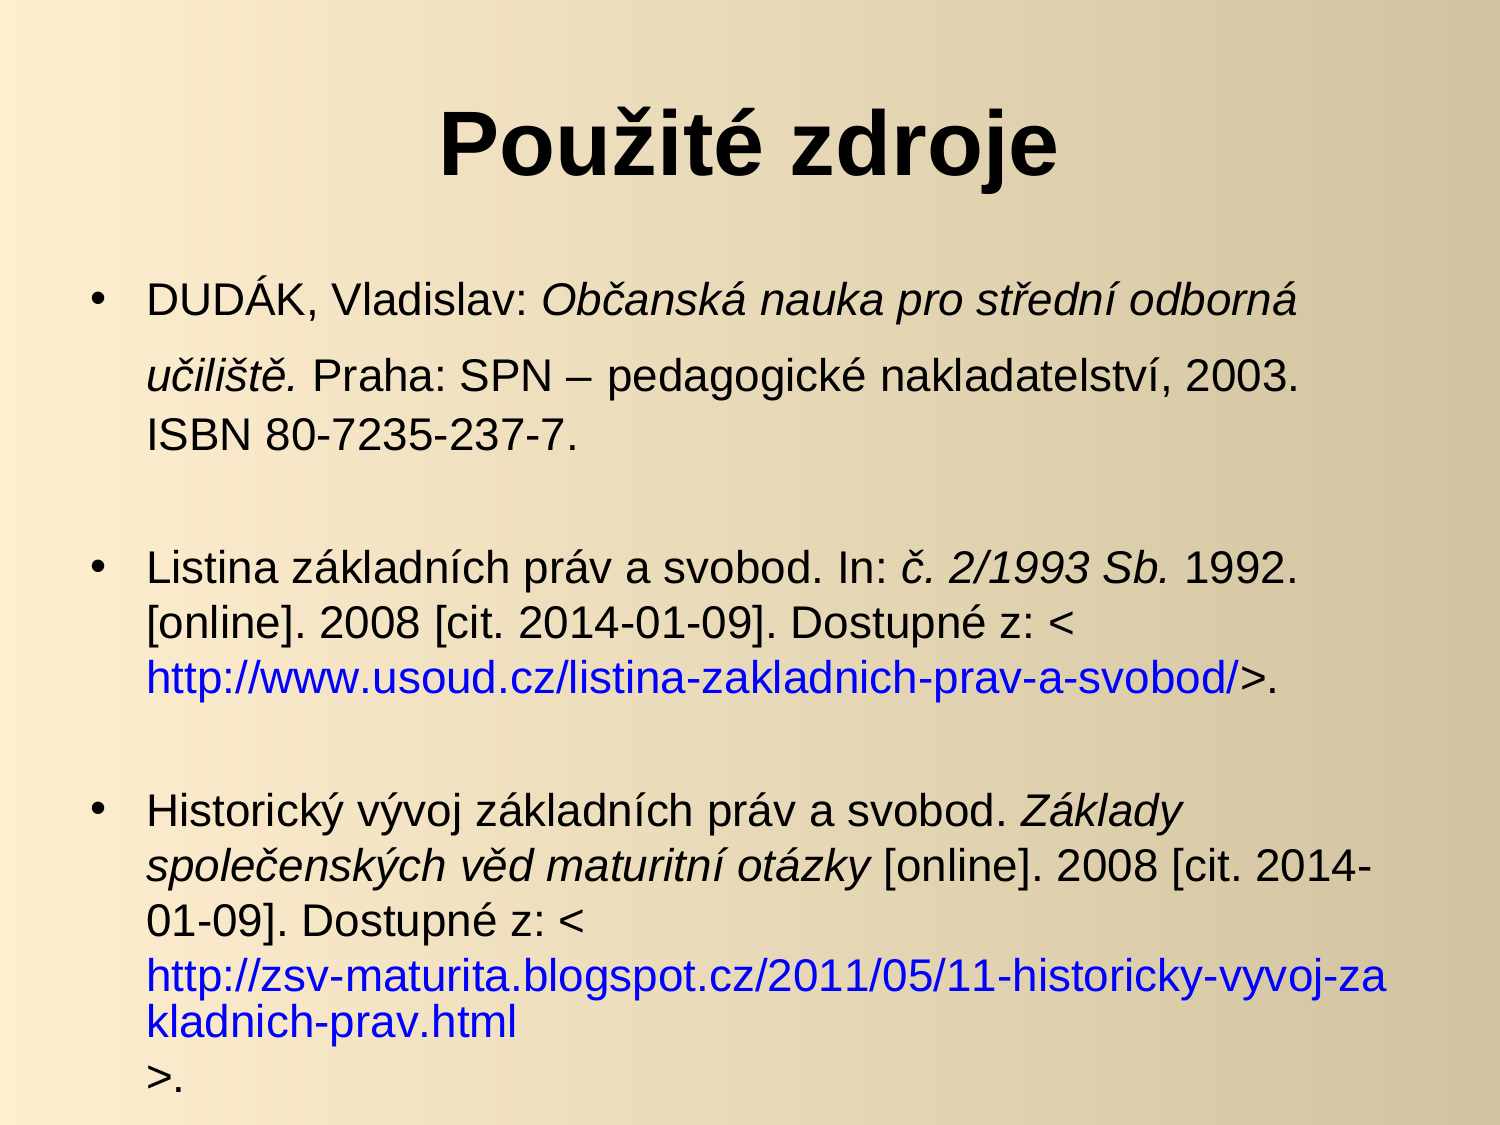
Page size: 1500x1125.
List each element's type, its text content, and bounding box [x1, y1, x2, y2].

list DUDÁK, Vladislav: Občanská nauka pro střední odborná učiliště. Praha: SPN – pedagogické nakladatelství, 2003. ISBN 80-7235-237-7. Listina základních práv a svobod. In: č. 2/1993 Sb. 1992. [online]. 2008 [cit. 2014-01-09]. Dostupné z: <http://www.usoud.cz/listina-zakladnich-prav-a-svobod/>. Historický vývoj základních práv a svobod. Základy společenských věd maturitní otázky [online]. 2008 [cit. 2014-01-09]. Dostupné z: <http://zsv-maturita.blogspot.cz/2011/05/11-historicky-vyvoj-zakladnich-prav.html>. [75, 262, 1426, 1064]
title Použité zdroje [75, 45, 1426, 233]
